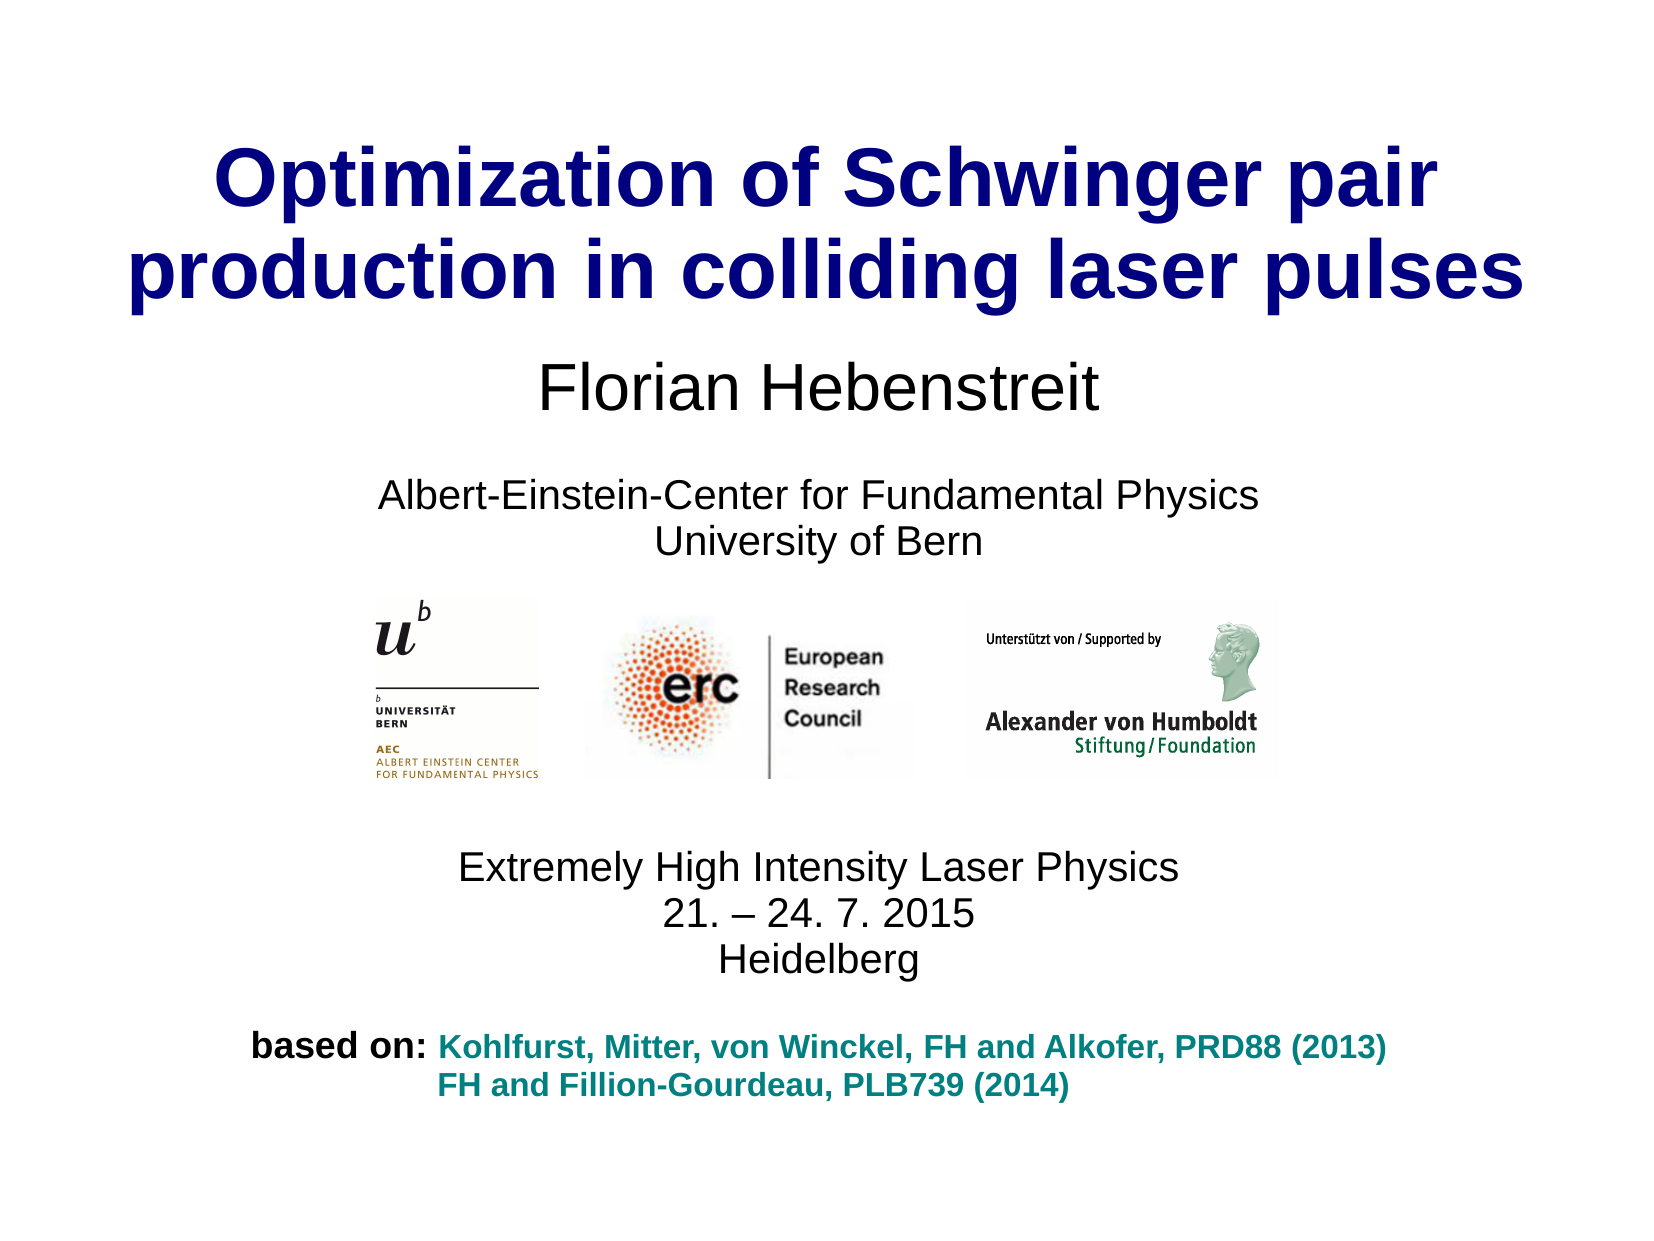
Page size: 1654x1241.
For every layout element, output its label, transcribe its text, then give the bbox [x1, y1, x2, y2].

picture [965, 598, 1278, 779]
title Optimization of Schwinger pair production in colliding laser pulses [82, 120, 1571, 328]
picture [375, 598, 539, 779]
picture [585, 598, 914, 779]
subtitle Florian Hebenstreit Albert-Einstein-Center for Fundamental Physics University of Bern Extremely High Intensity Laser Physics 21. – 24. 7. 2015 Heidelberg based on: Kohlfurst, Mitter, von Winckel, FH and Alkofer, PRD88 (2013) FH and Fillion-Gourdeau, PLB739 (2014) [75, 159, 1564, 1141]
